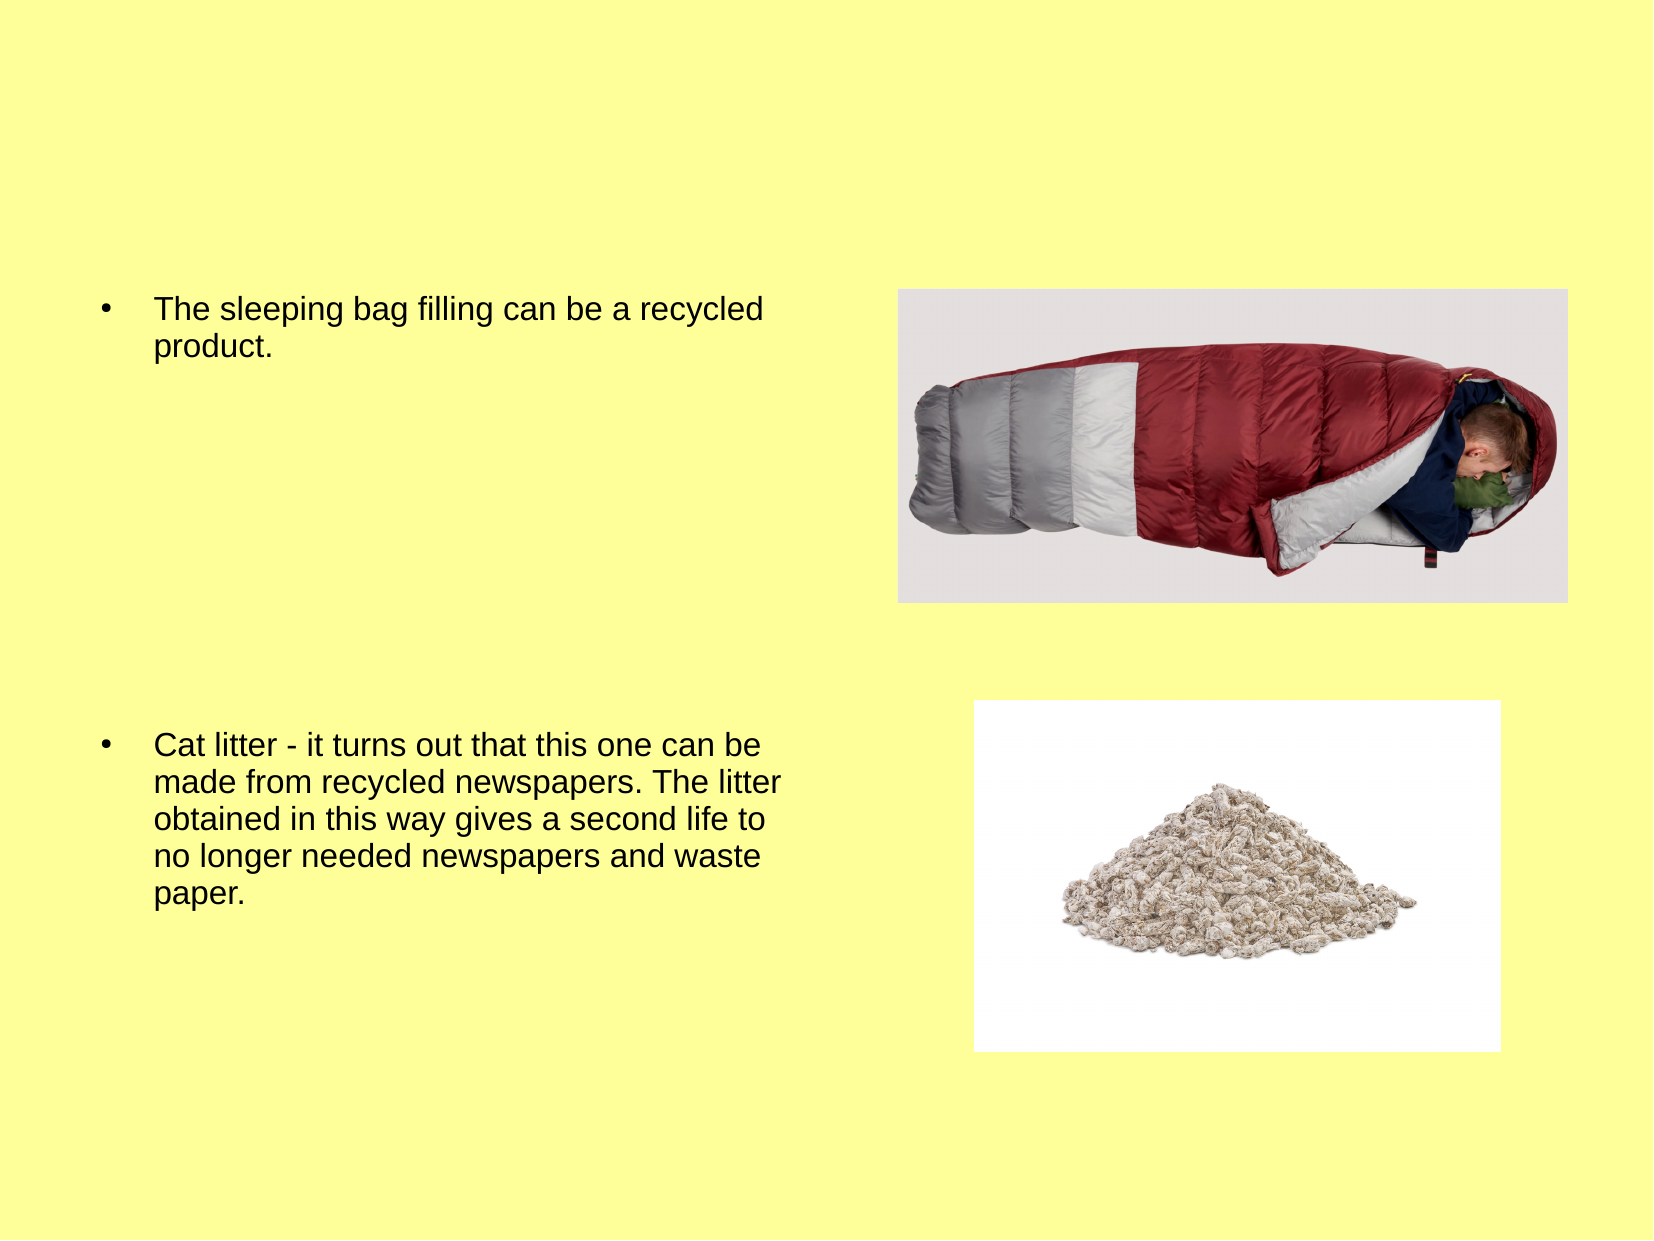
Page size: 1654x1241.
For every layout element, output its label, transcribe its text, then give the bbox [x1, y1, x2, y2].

picture [897, 288, 1568, 603]
picture [974, 700, 1501, 1052]
list The sleeping bag filling can be a recycled product. Cat litter - it turns out that this one can be made from recycled newspapers. The litter obtained in this way gives a second life to no longer needed newspapers and waste paper. [82, 290, 809, 1010]
